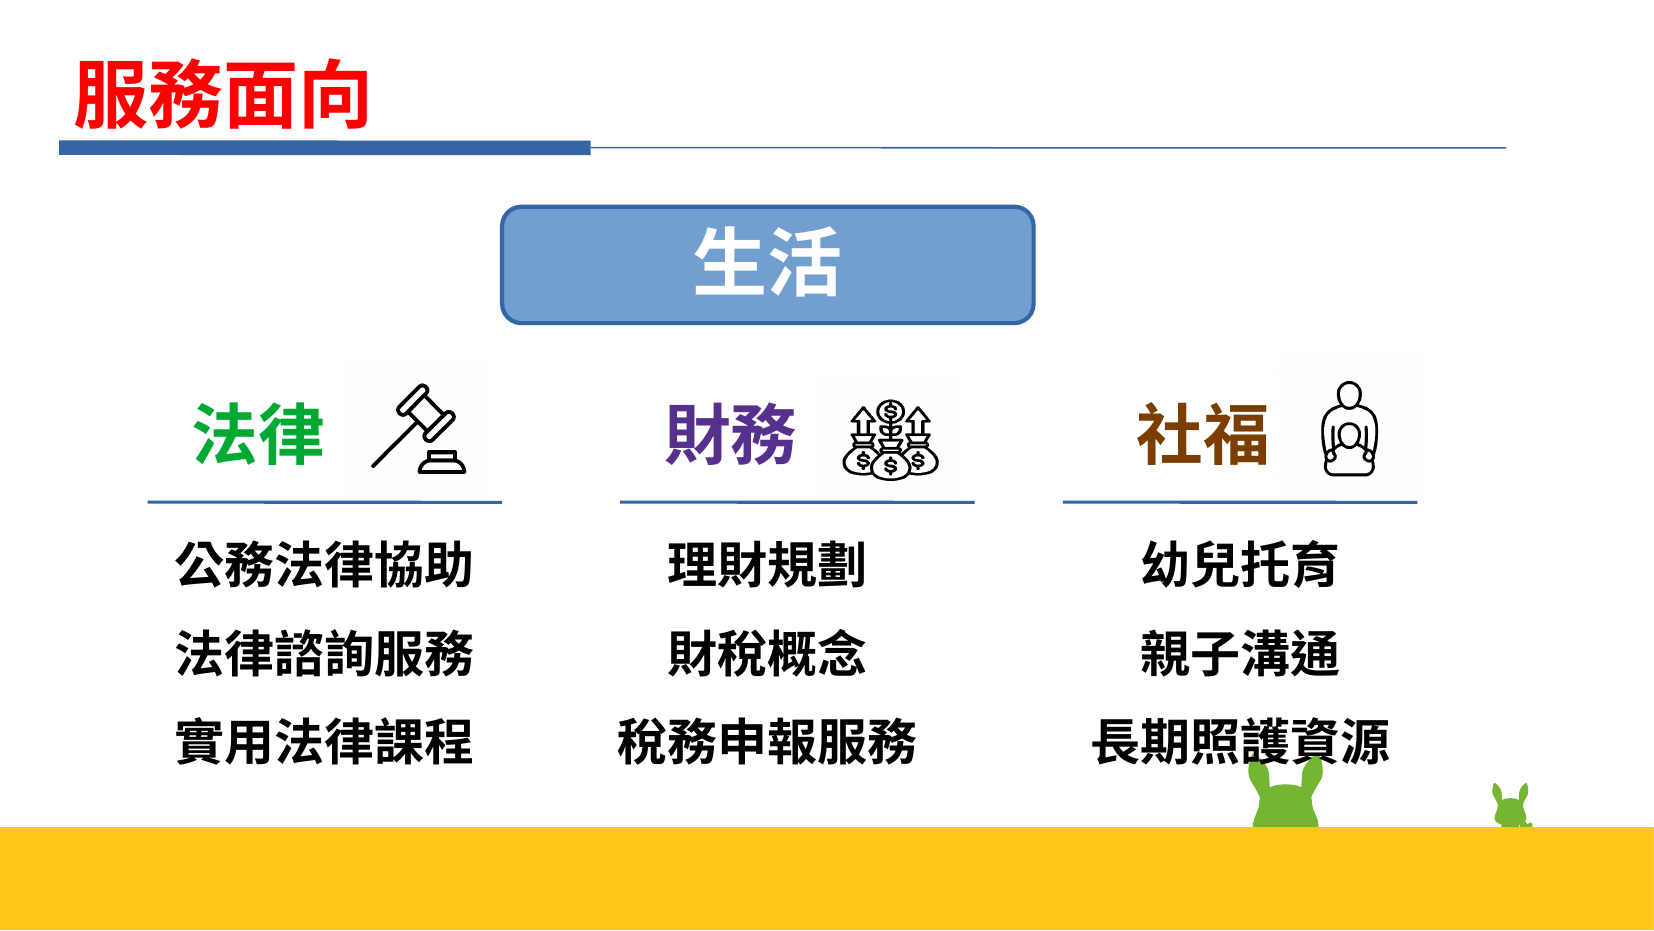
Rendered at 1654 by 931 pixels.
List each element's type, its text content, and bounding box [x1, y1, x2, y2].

picture [1275, 354, 1424, 503]
text_box 幼兒托育 [1062, 531, 1418, 603]
text_box 稅務申報服務 [590, 708, 946, 780]
picture [344, 354, 493, 500]
text_box 生活 [502, 206, 1034, 324]
picture [816, 377, 965, 500]
text_box 法律諮詢服務 [147, 620, 503, 691]
text_box 財務 [649, 392, 816, 473]
text_box 服務面向 [59, 48, 621, 129]
text_box 社福 [1122, 392, 1294, 473]
text_box 親子溝通 [1062, 620, 1418, 691]
text_box 長期照護資源 [1062, 708, 1418, 780]
text_box [0, 827, 1654, 930]
text_box 財稅概念 [590, 620, 946, 691]
text_box 公務法律協助 [147, 531, 503, 603]
text_box 法律 [176, 392, 355, 473]
text_box 理財規劃 [590, 531, 946, 603]
text_box 實用法律課程 [147, 708, 503, 780]
